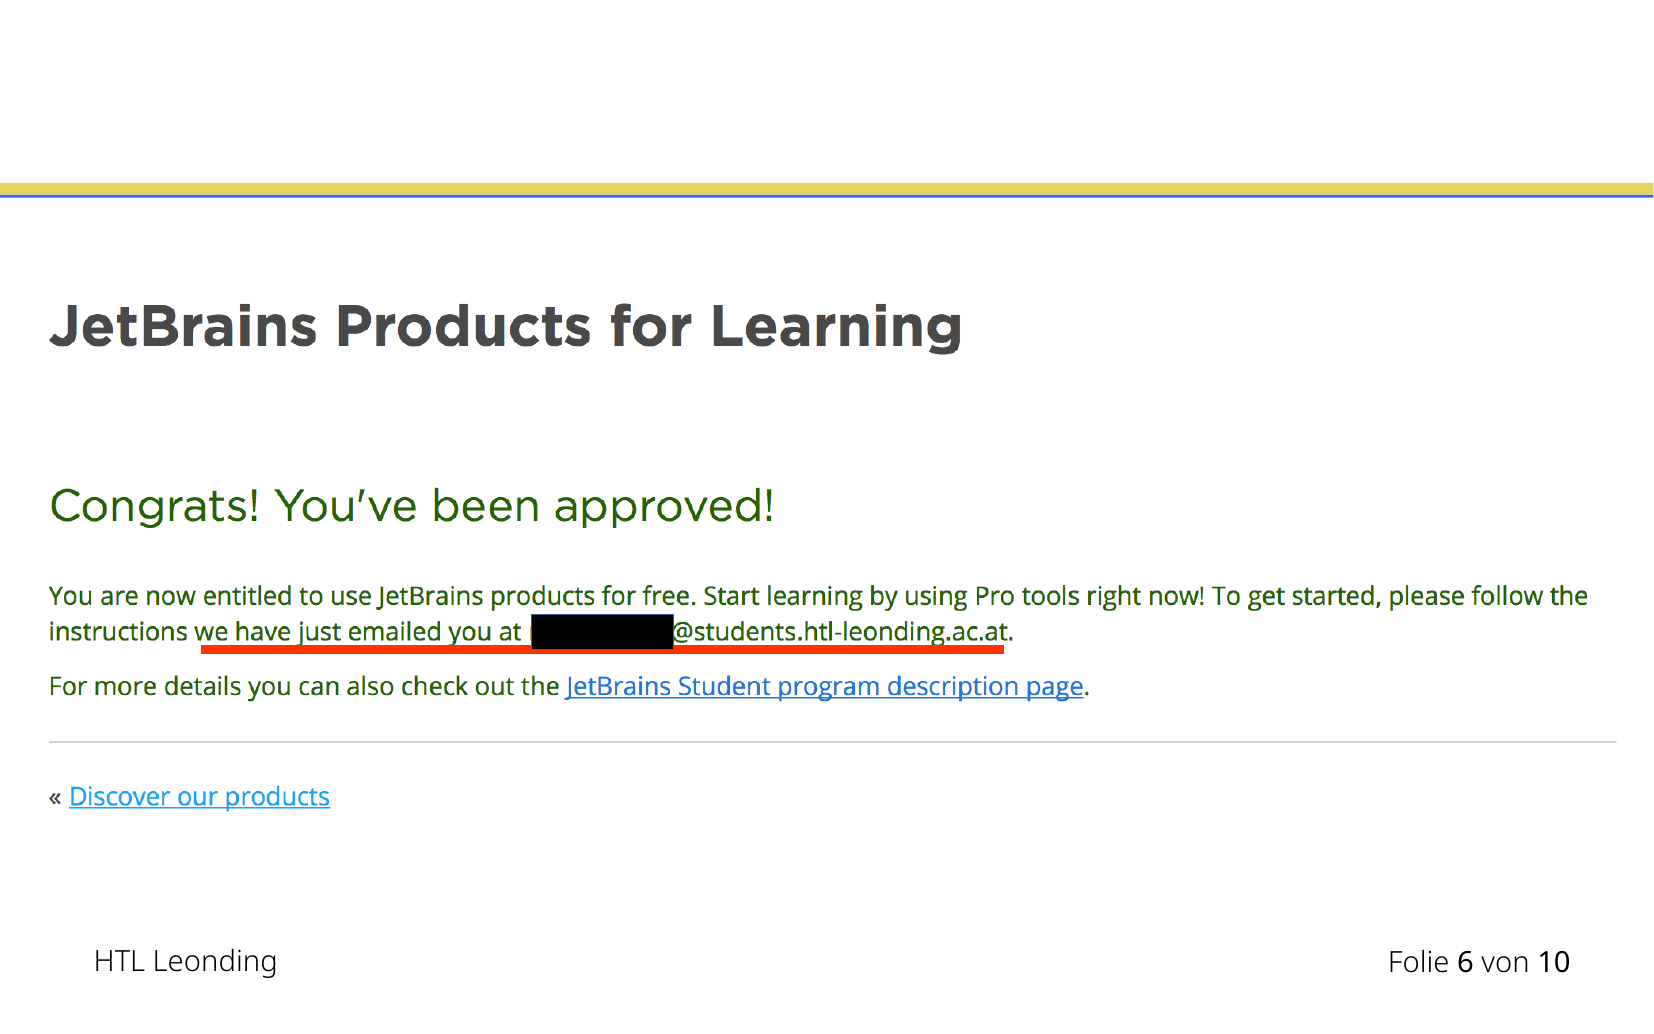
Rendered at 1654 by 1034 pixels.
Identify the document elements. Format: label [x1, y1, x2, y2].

picture [11, 266, 1654, 851]
text_box [531, 614, 674, 650]
